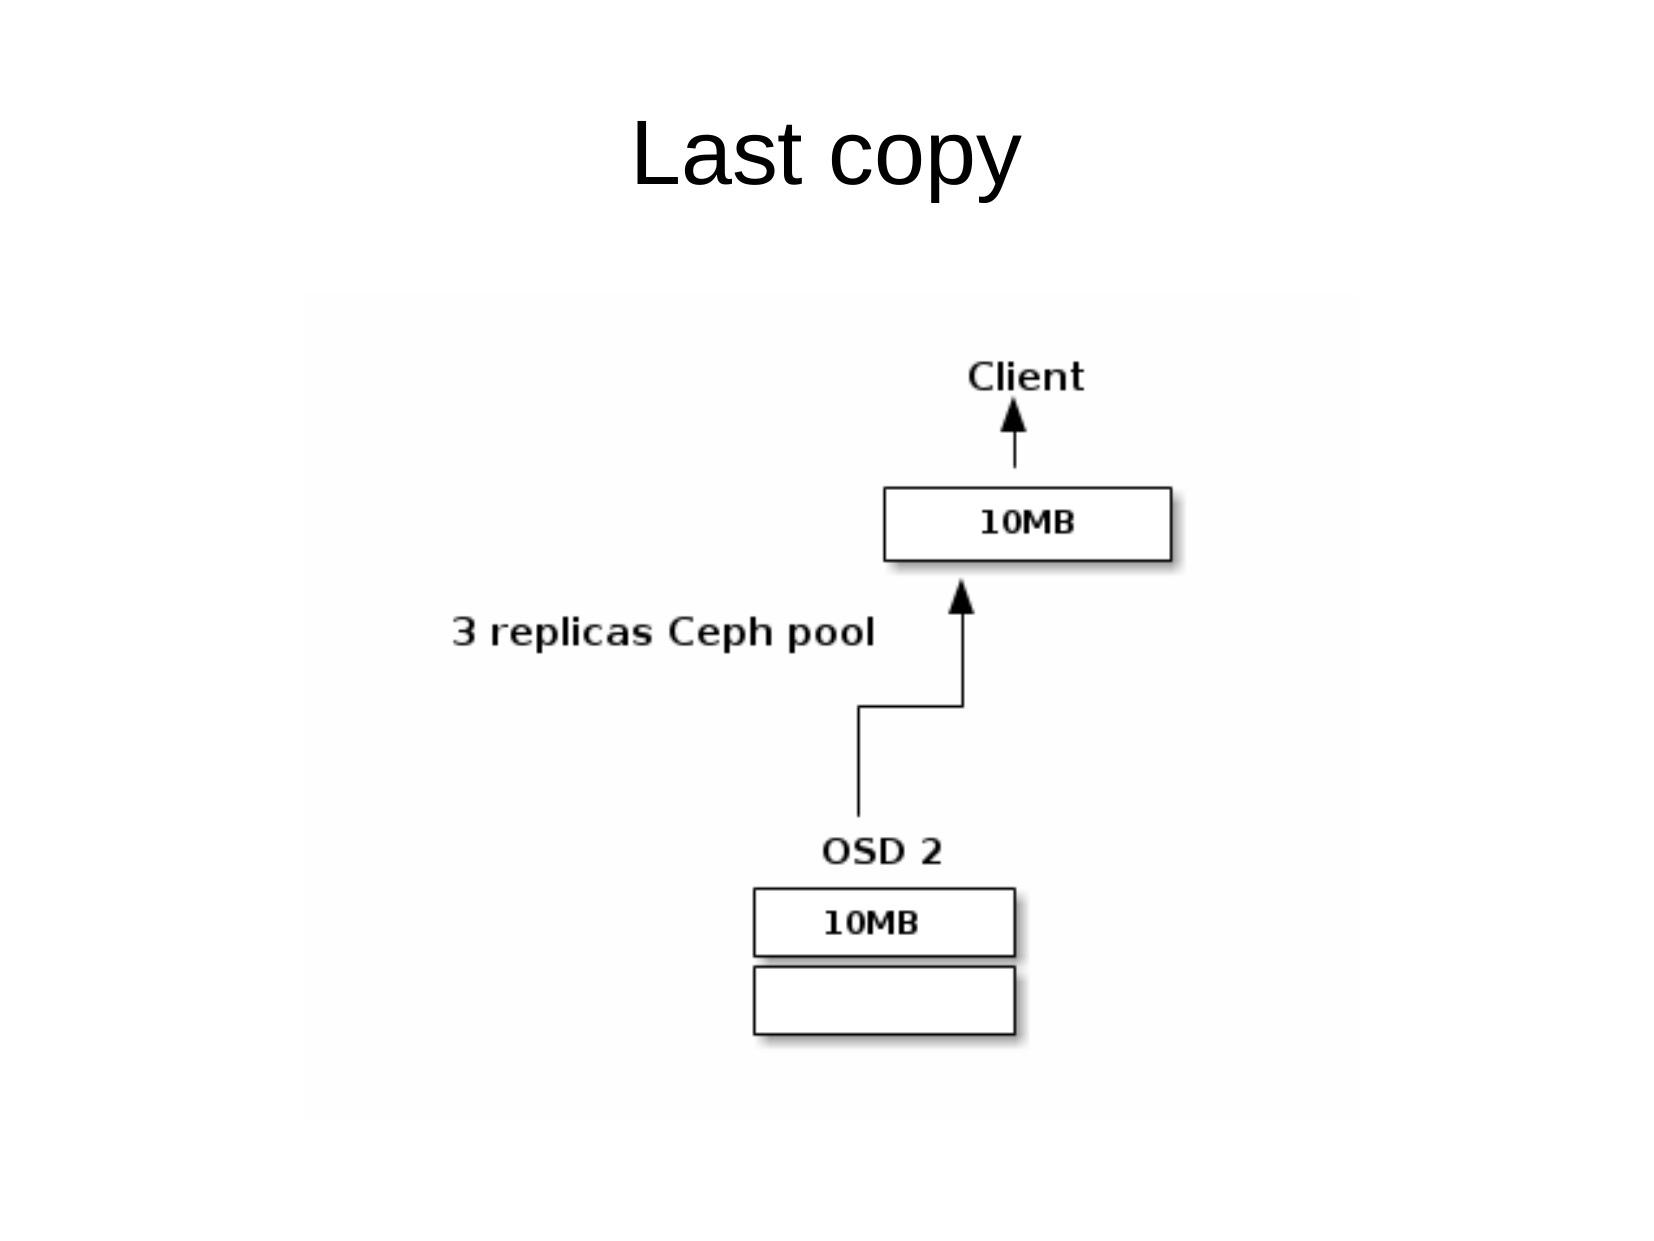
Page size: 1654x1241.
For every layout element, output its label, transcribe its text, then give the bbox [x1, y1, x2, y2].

picture [298, 287, 1366, 1126]
title Last copy [82, 49, 1571, 257]
